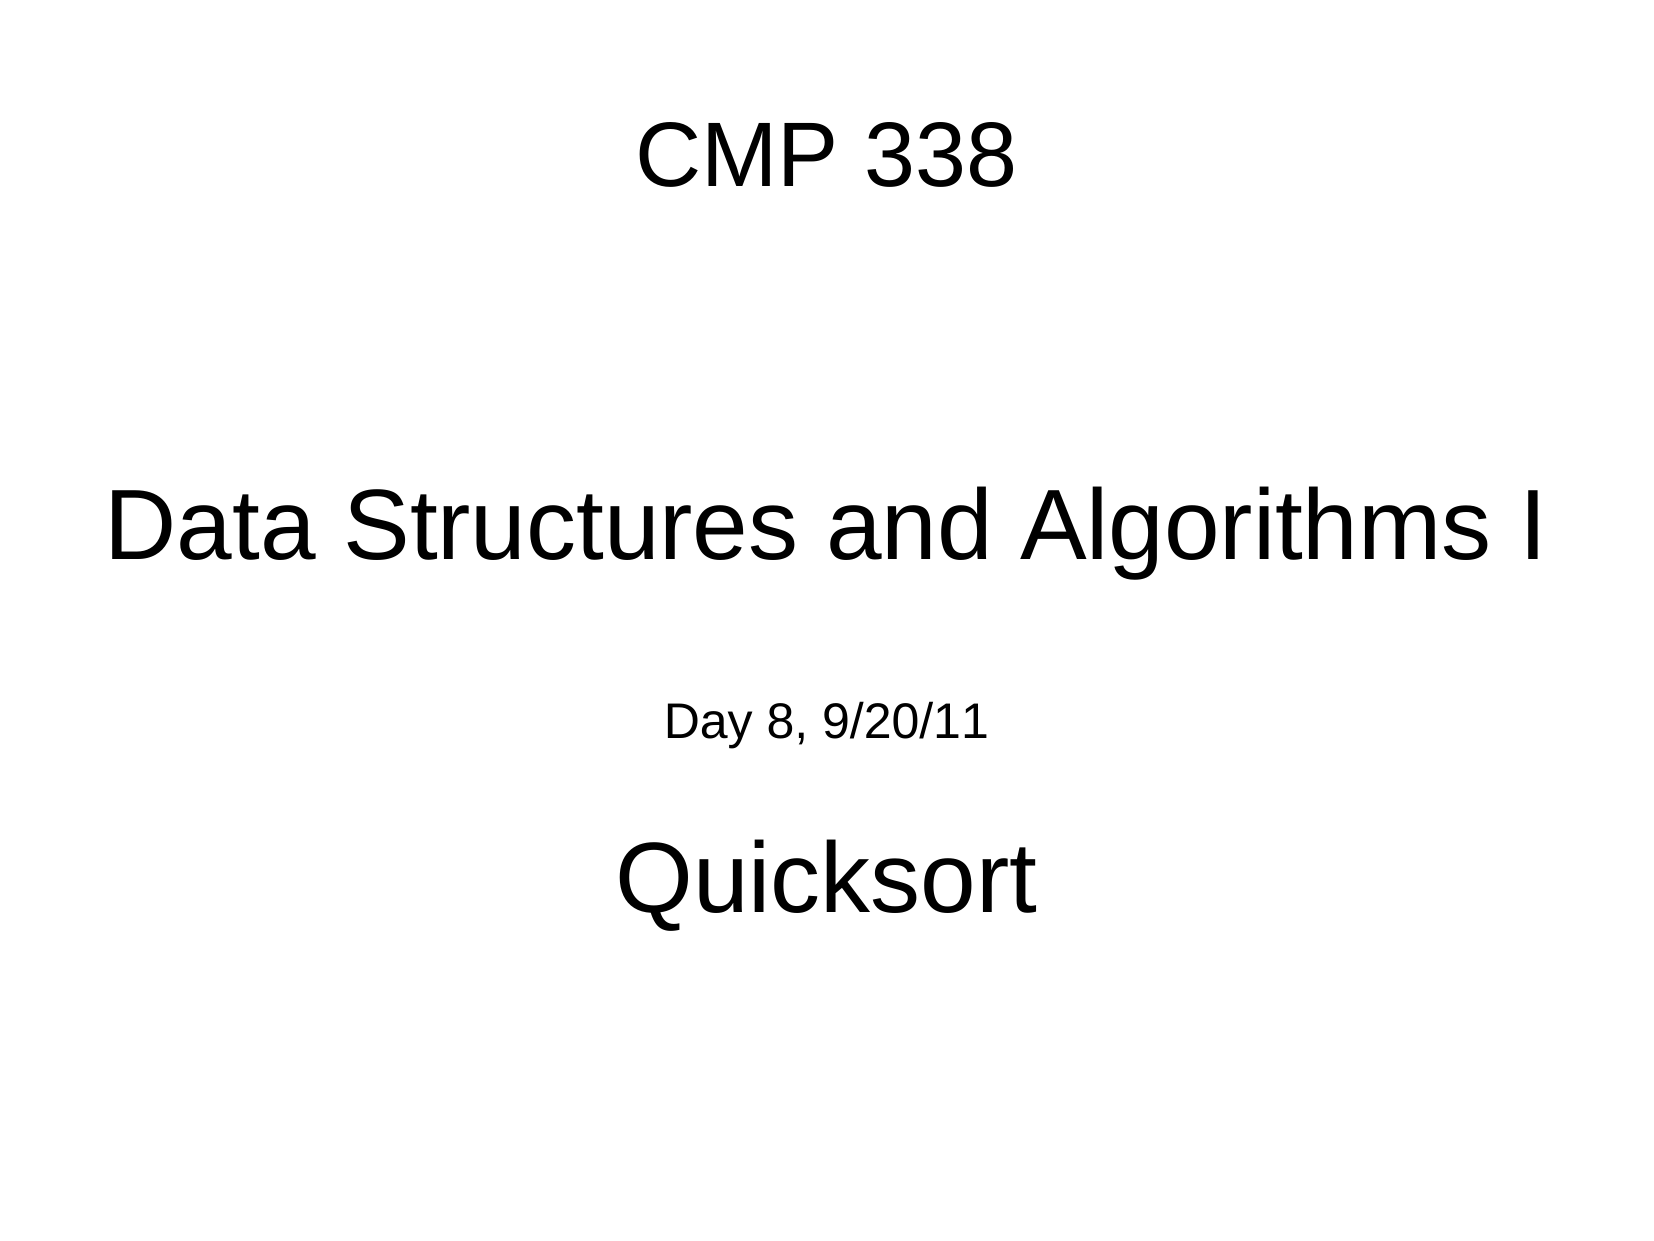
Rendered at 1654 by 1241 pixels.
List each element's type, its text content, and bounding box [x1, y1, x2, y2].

subtitle Data Structures and Algorithms I Day 8, 9/20/11 Quicksort [82, 290, 1571, 1109]
title CMP 338 [82, 49, 1571, 257]
